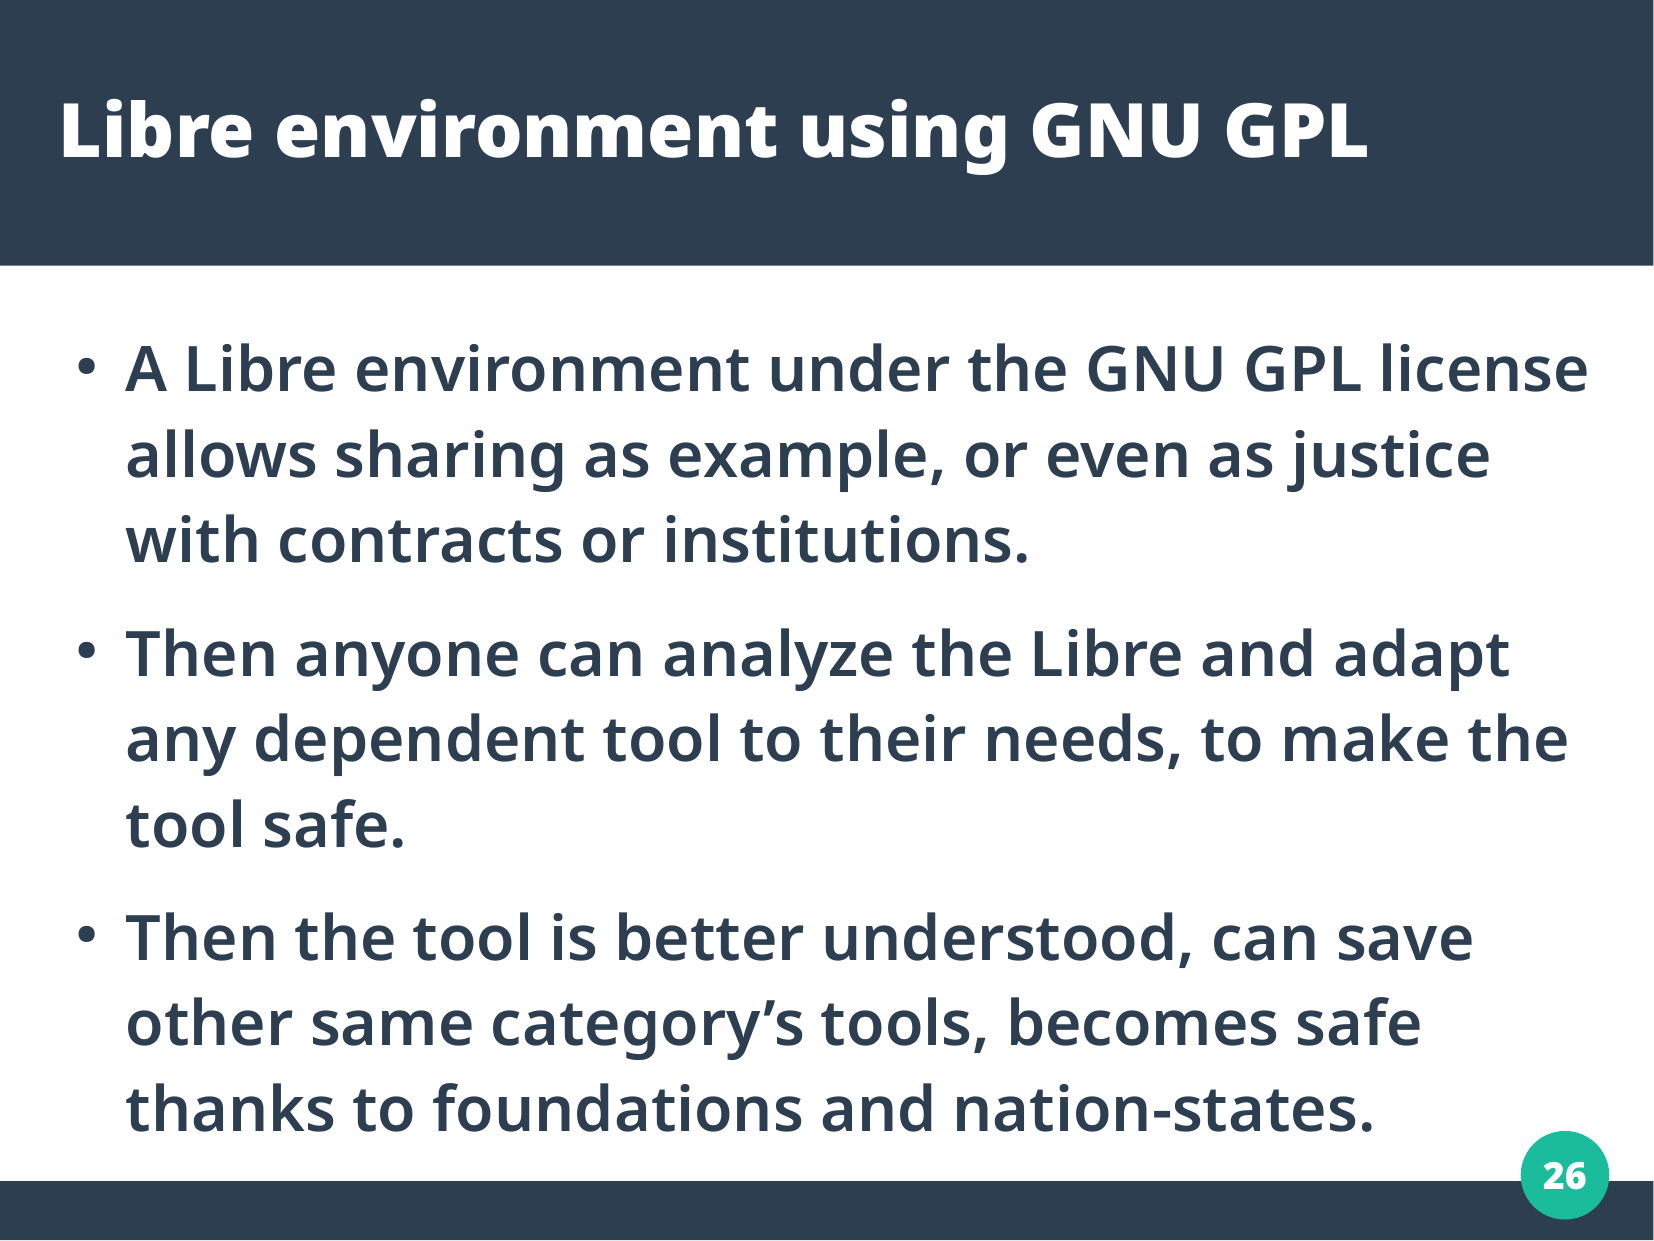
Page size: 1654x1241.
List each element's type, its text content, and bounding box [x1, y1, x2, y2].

title Libre environment using GNU GPL [59, 49, 1595, 207]
list A Libre environment under the GNU GPL license allows sharing as example, or even as justice with contracts or institutions. Then anyone can analyze the Libre and adapt any dependent tool to their needs, to make the tool safe. Then the tool is better understood, can save other same category’s tools, becomes safe thanks to foundations and nation-states. [59, 324, 1595, 1152]
